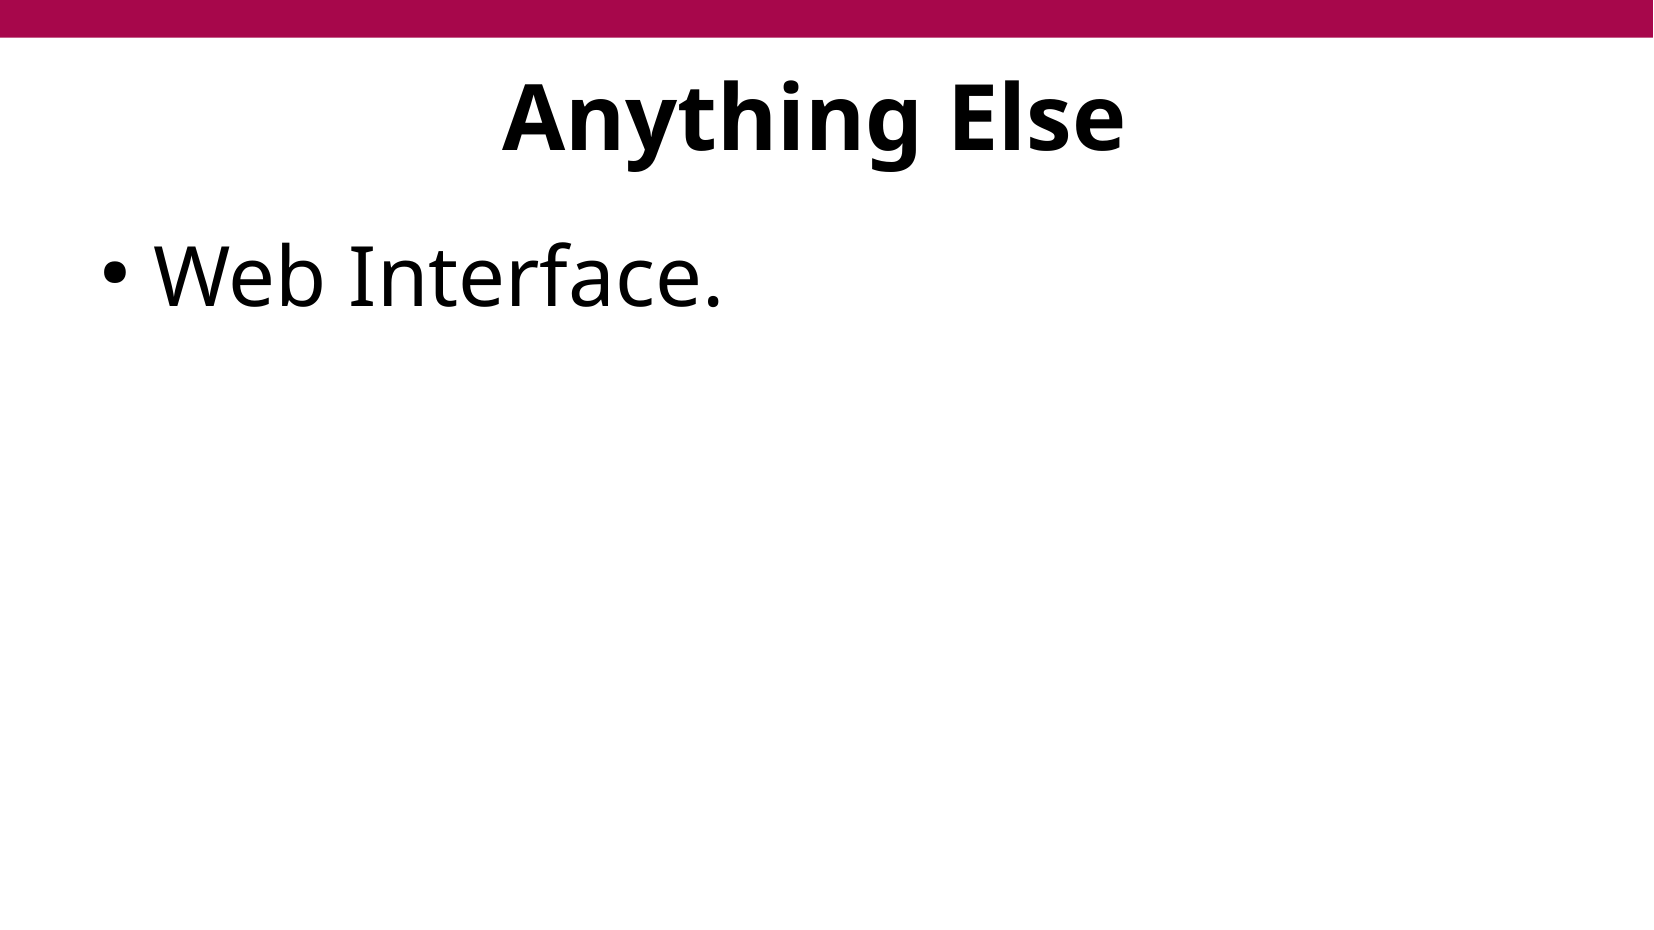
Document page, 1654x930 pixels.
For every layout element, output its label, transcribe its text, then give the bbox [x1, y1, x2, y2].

title Anything Else [82, 36, 1571, 193]
list Web Interface. [82, 217, 1571, 757]
